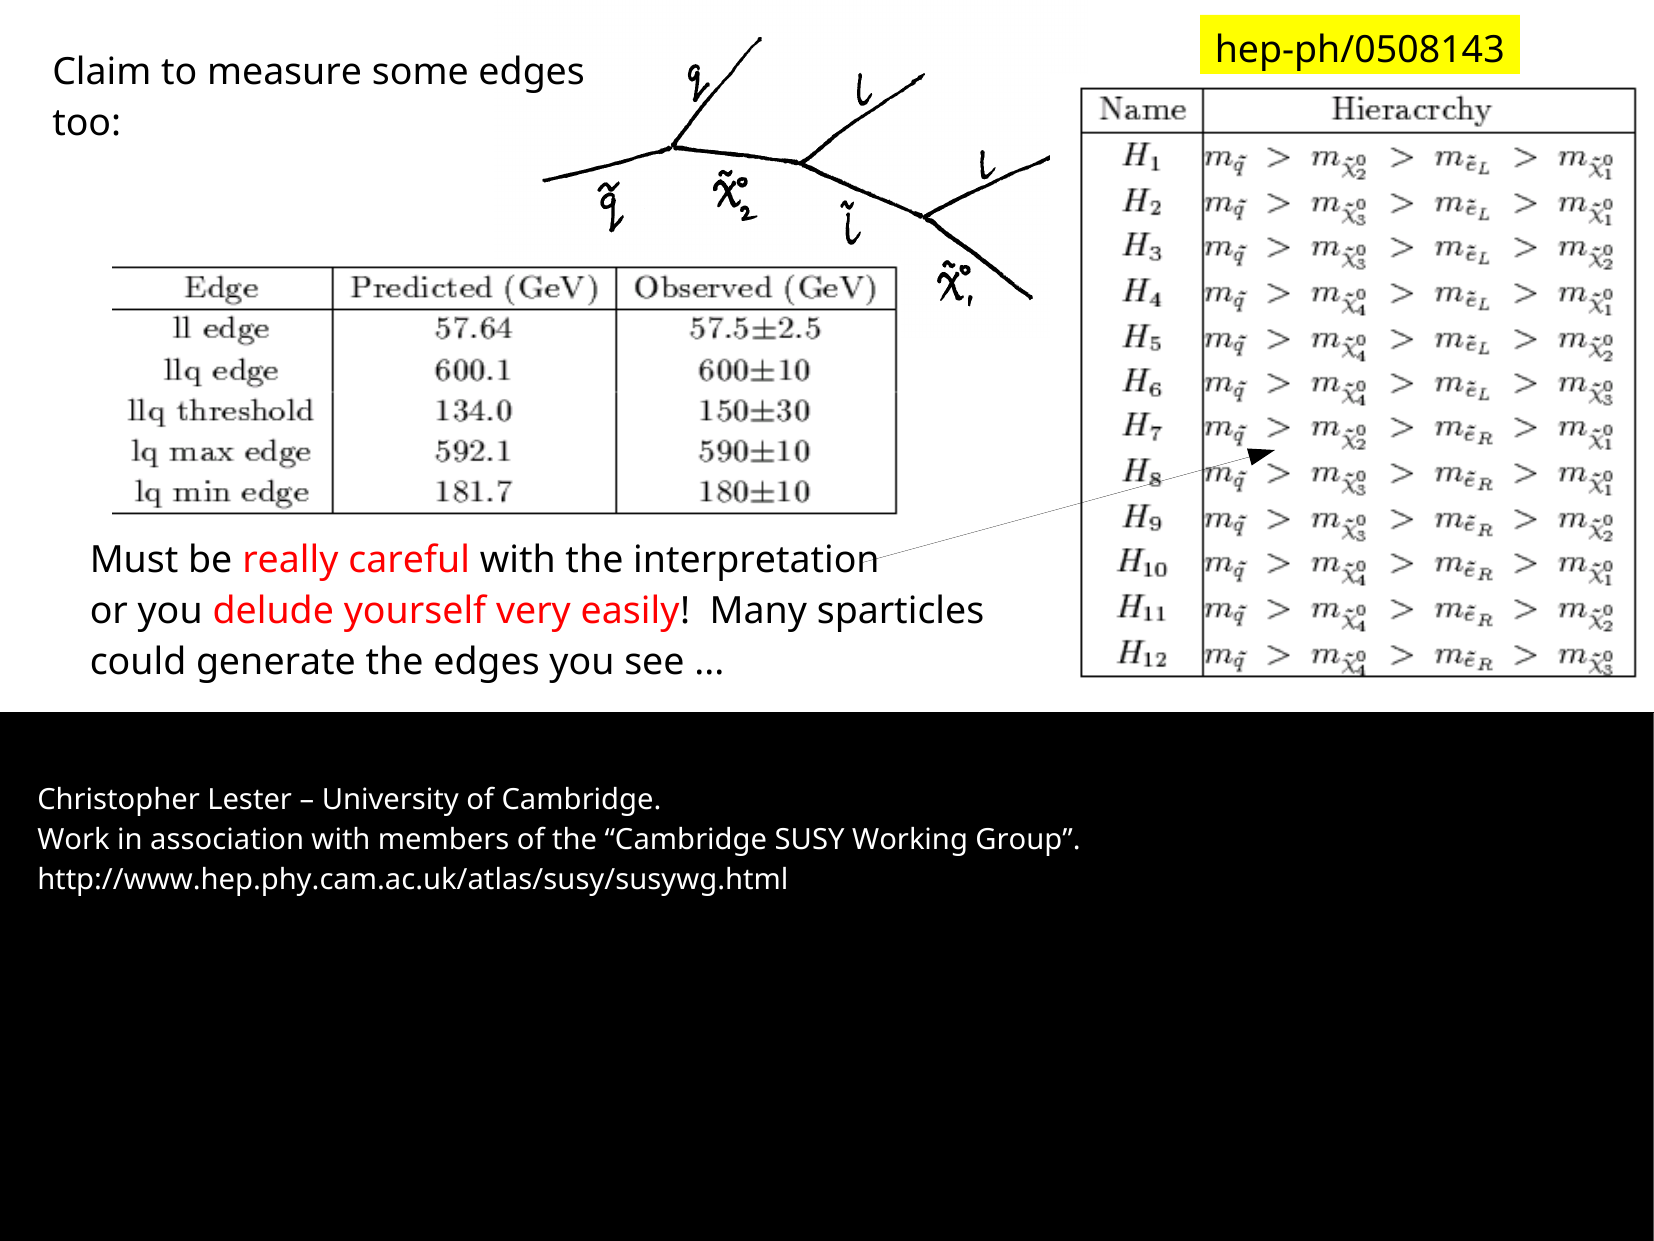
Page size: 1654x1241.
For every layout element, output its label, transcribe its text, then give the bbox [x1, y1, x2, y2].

text_box Must be really careful with the interpretation or you delude yourself very easily! Many sparticles could generate the edges you see ... [75, 525, 952, 676]
picture [112, 0, 1651, 690]
text_box Claim to measure some edges too: [37, 37, 676, 98]
text_box [262, 112, 826, 173]
text_box hep-ph/0508143 [1200, 14, 1502, 74]
